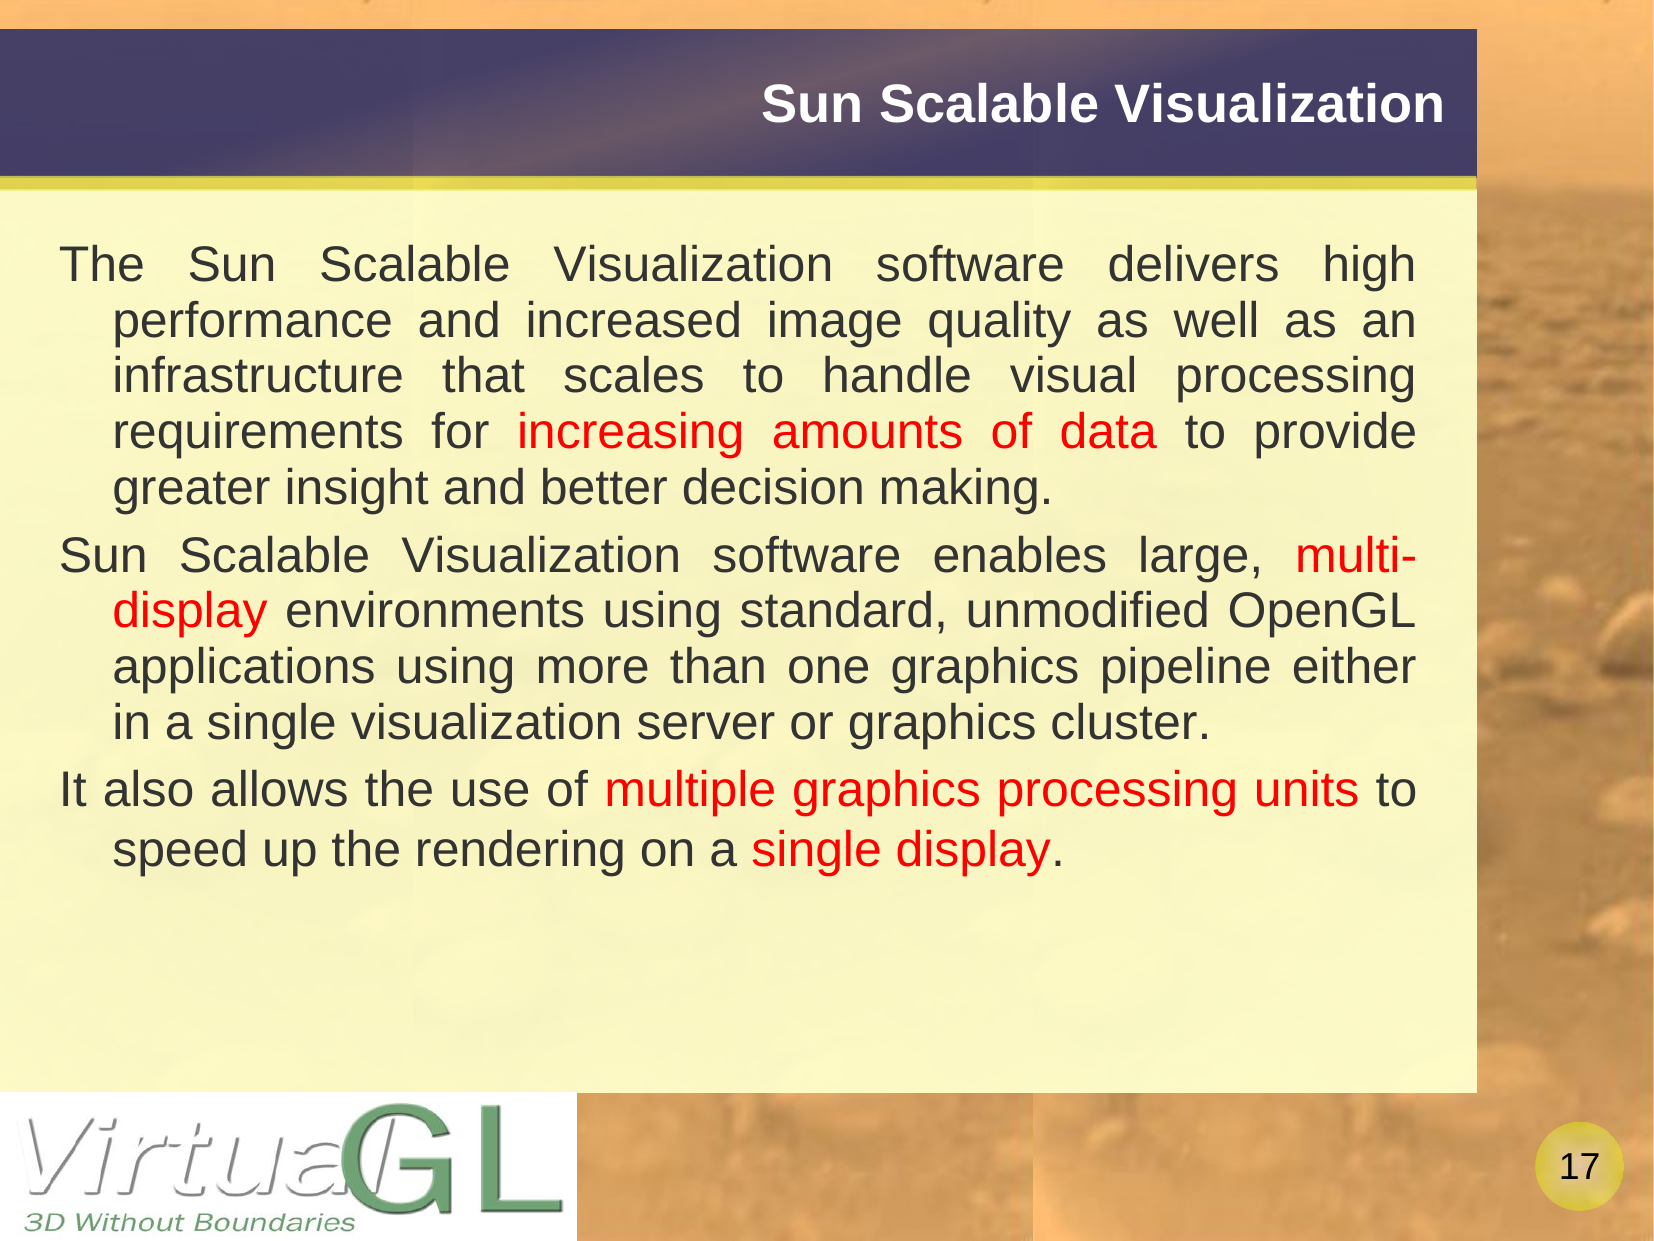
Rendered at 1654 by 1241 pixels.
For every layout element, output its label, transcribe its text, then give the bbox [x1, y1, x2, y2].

title Sun Scalable Visualization [29, 59, 1447, 148]
list The Sun Scalable Visualization software delivers high performance and increased image quality as well as an infrastructure that scales to handle visual processing requirements for increasing amounts of data to provide greater insight and better decision making. Sun Scalable Visualization software enables large, multi-display environments using standard, unmodified OpenGL applications using more than one graphics pipeline either in a single visualization server or graphics cluster. It also allows the use of multiple graphics processing units to speed up the rendering on a single display. [59, 236, 1418, 1182]
picture [0, 0, 1654, 1241]
